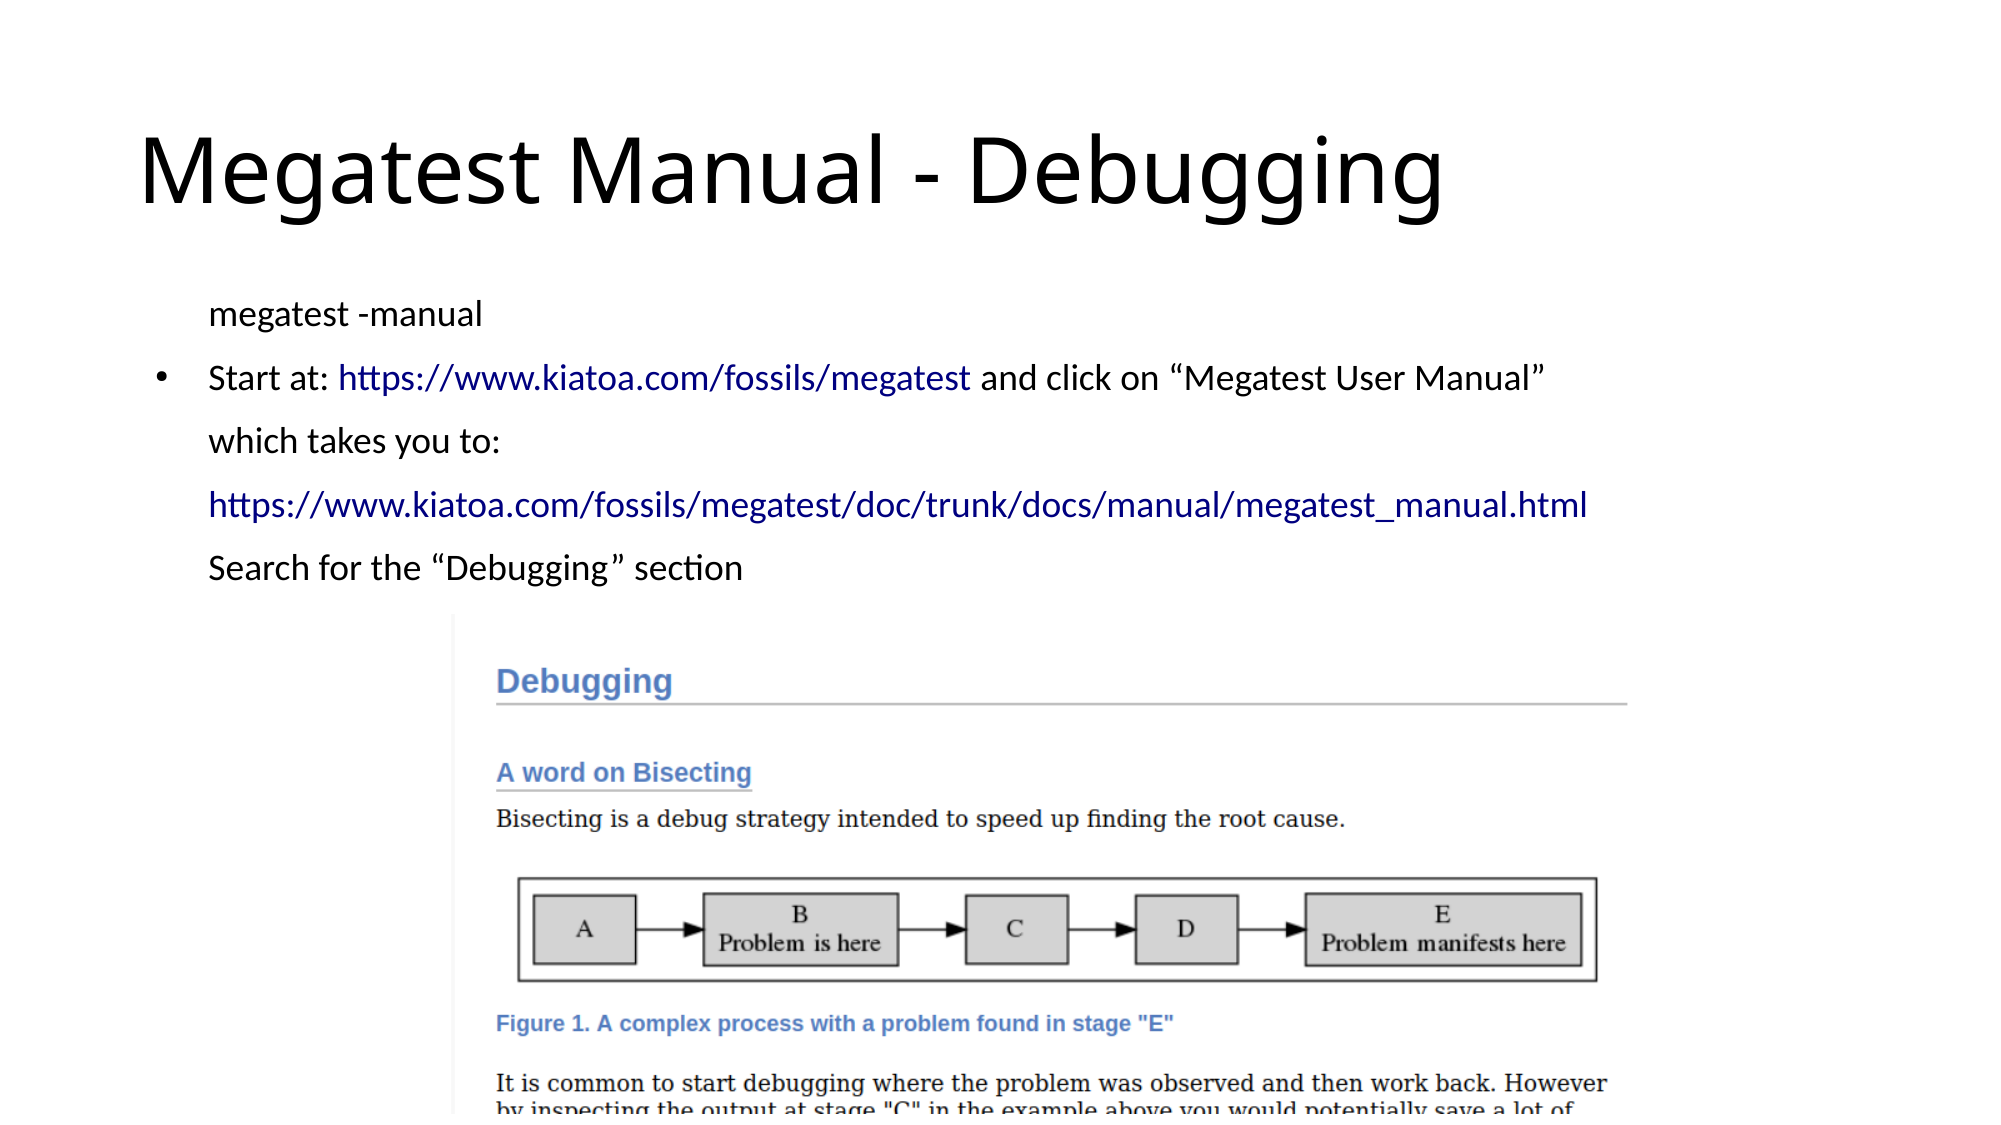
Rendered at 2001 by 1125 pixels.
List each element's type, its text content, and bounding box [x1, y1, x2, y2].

picture [450, 614, 1680, 1114]
list megatest -manual Start at: https://www.kiatoa.com/fossils/megatest and click on “Megatest User Manual” which takes you to: https://www.kiatoa.com/fossils/megatest/doc/trunk/docs/manual/megatest_manual.html Search for the “Debugging” section [137, 299, 1863, 1014]
title Megatest Manual - Debugging [137, 59, 1863, 278]
